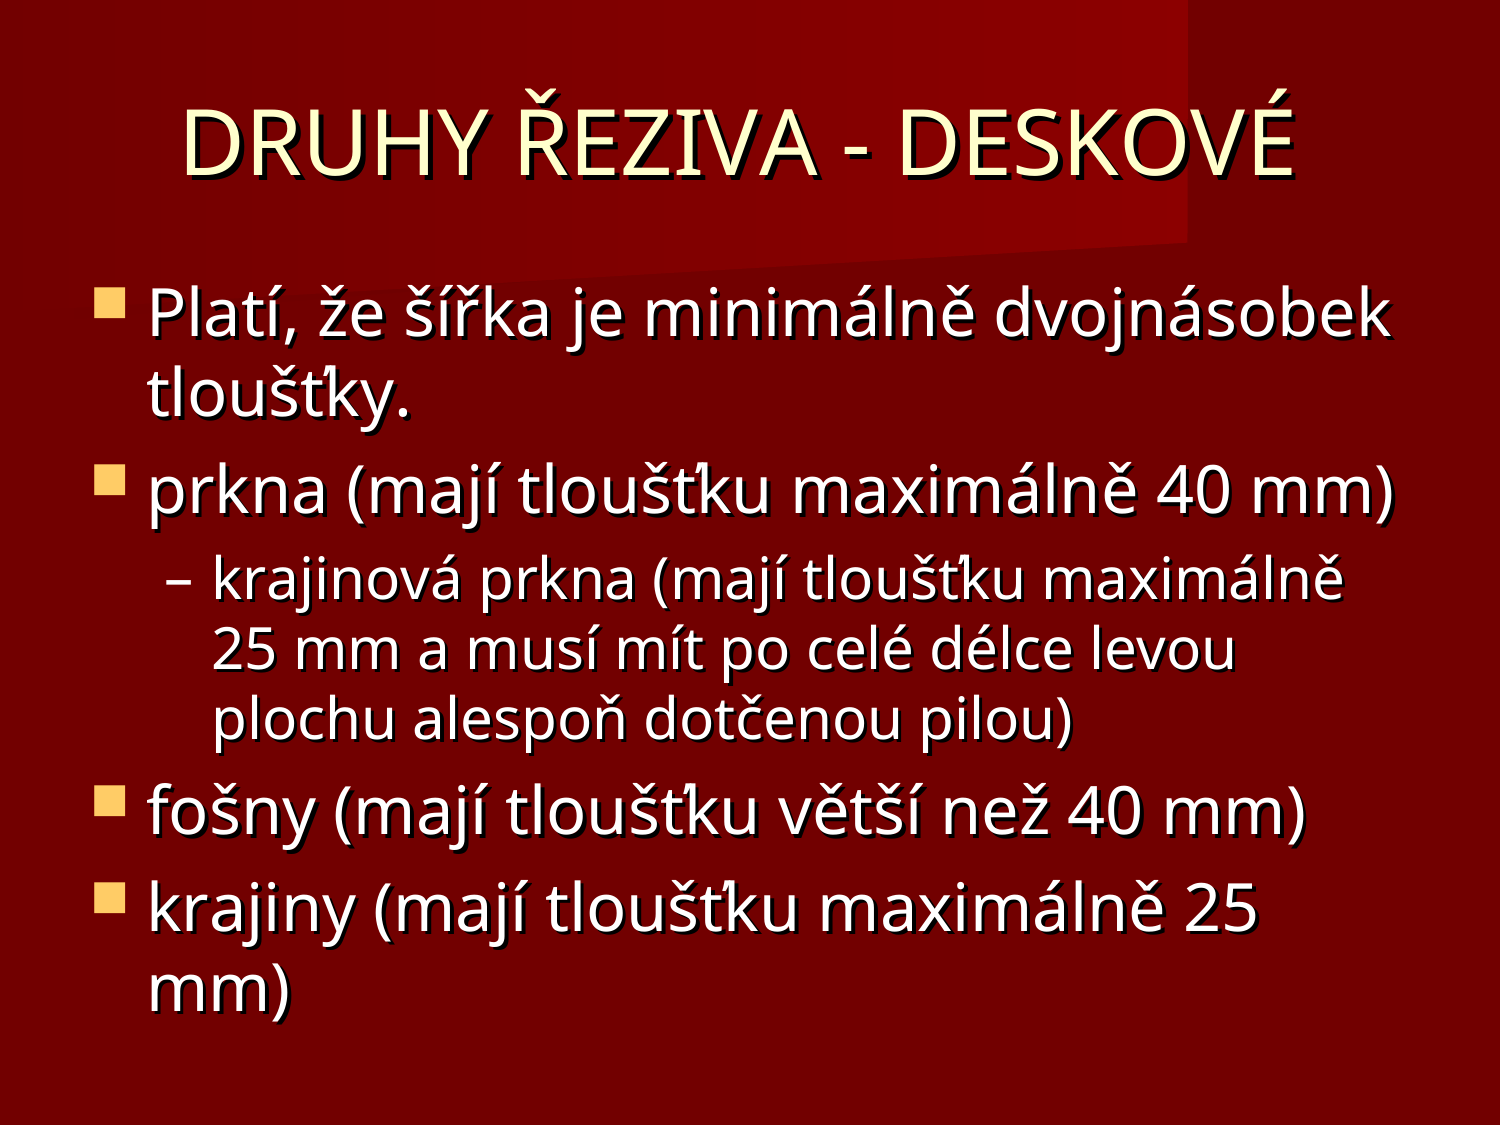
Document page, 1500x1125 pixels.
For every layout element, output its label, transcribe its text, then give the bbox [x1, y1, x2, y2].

list Platí, že šířka je minimálně dvojnásobek tloušťky. prkna (mají tloušťku maximálně 40 mm) krajinová prkna (mají tloušťku maximálně 25 mm a musí mít po celé délce levou plochu alespoň dotčenou pilou) fošny (mají tloušťku větší než 40 mm) krajiny (mají tloušťku maximálně 25 mm) [75, 262, 1426, 1049]
title DRUHY ŘEZIVA - DESKOVÉ [75, 45, 1426, 233]
